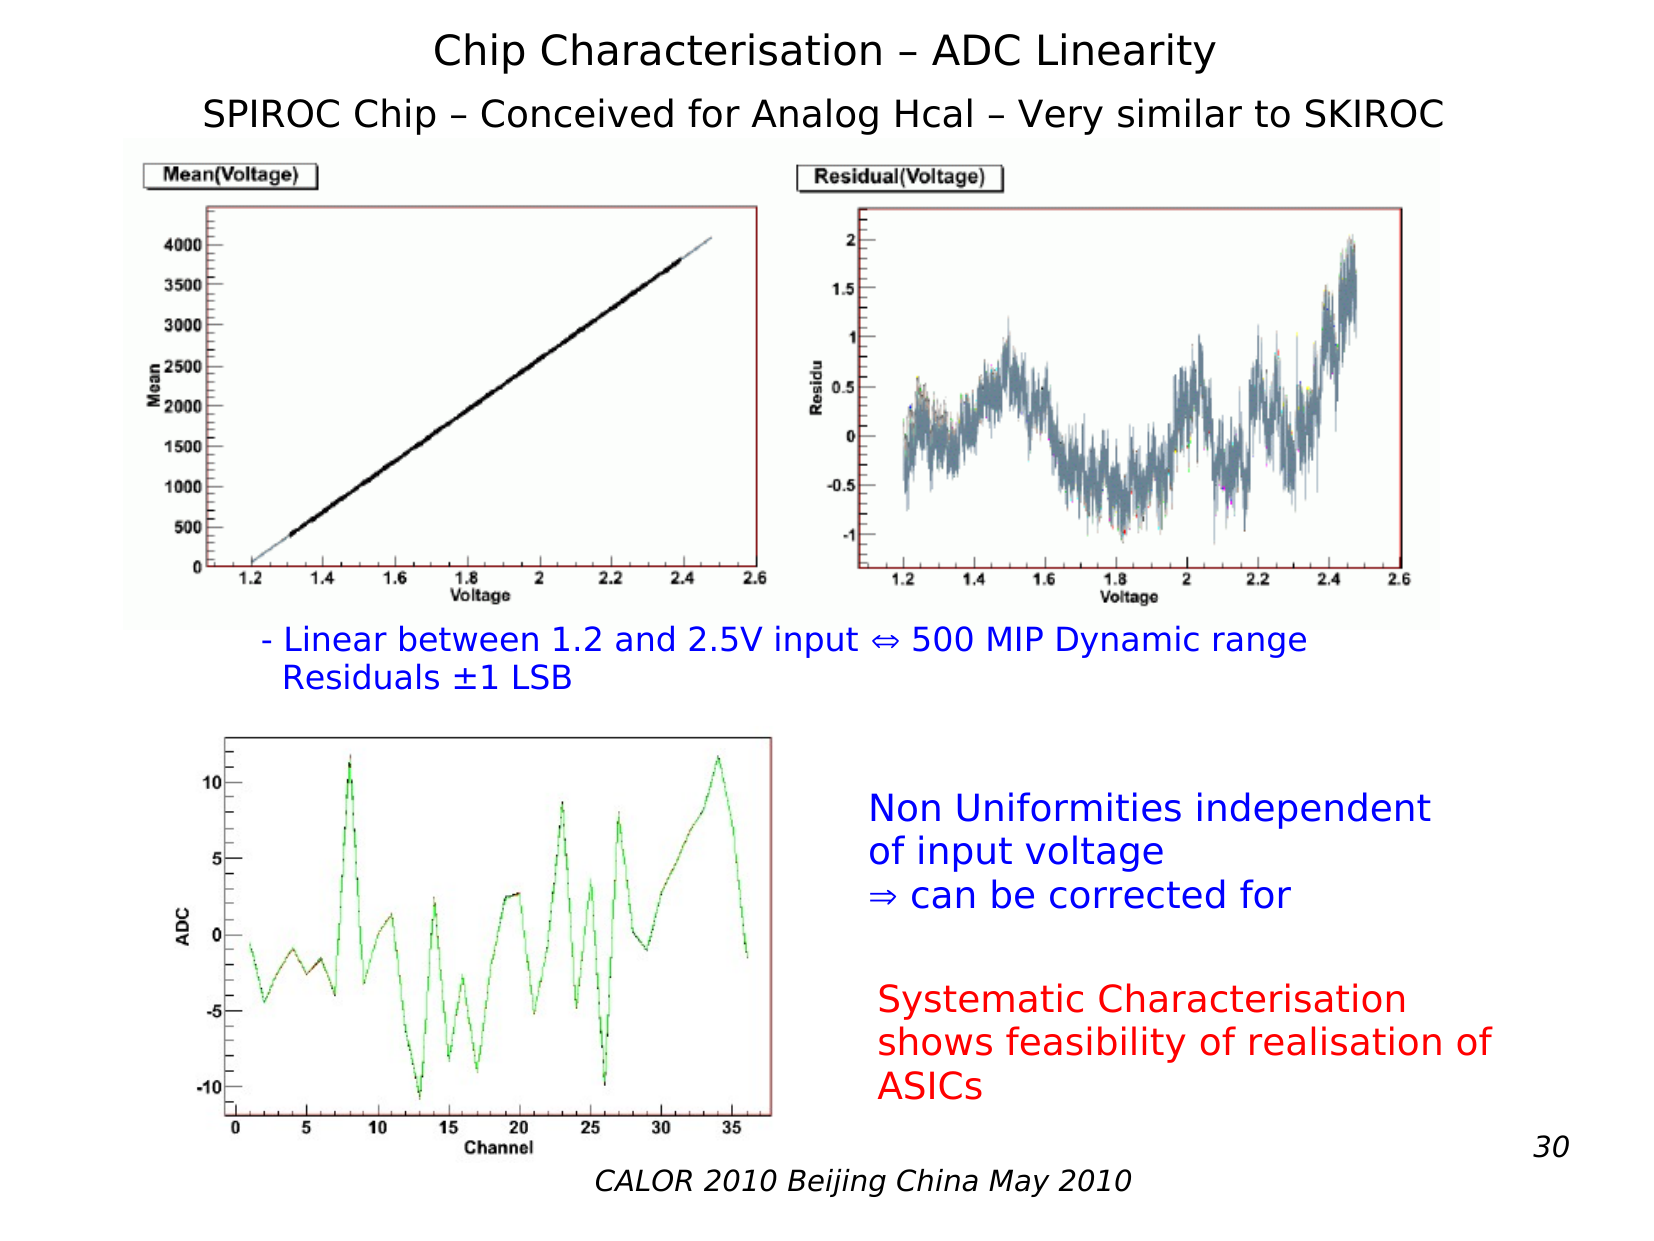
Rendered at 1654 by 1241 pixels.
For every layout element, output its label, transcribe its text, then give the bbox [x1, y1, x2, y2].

picture [123, 138, 1440, 630]
text_box Chip Characterisation – ADC Linearity [418, 19, 1231, 84]
text_box Non Uniformities independent of input voltage ⇒ can be corrected for [853, 778, 1435, 925]
text_box - Linear between 1.2 and 2.5V input ⇔ 500 MIP Dynamic range Residuals ±1 LSB [246, 613, 1305, 705]
text_box SPIROC Chip – Conceived for Analog Hcal – Very similar to SKIROC [187, 84, 1434, 144]
picture [162, 726, 788, 1163]
text_box Systematic Characterisation shows feasibility of realisation of ASICs [862, 970, 1494, 1116]
